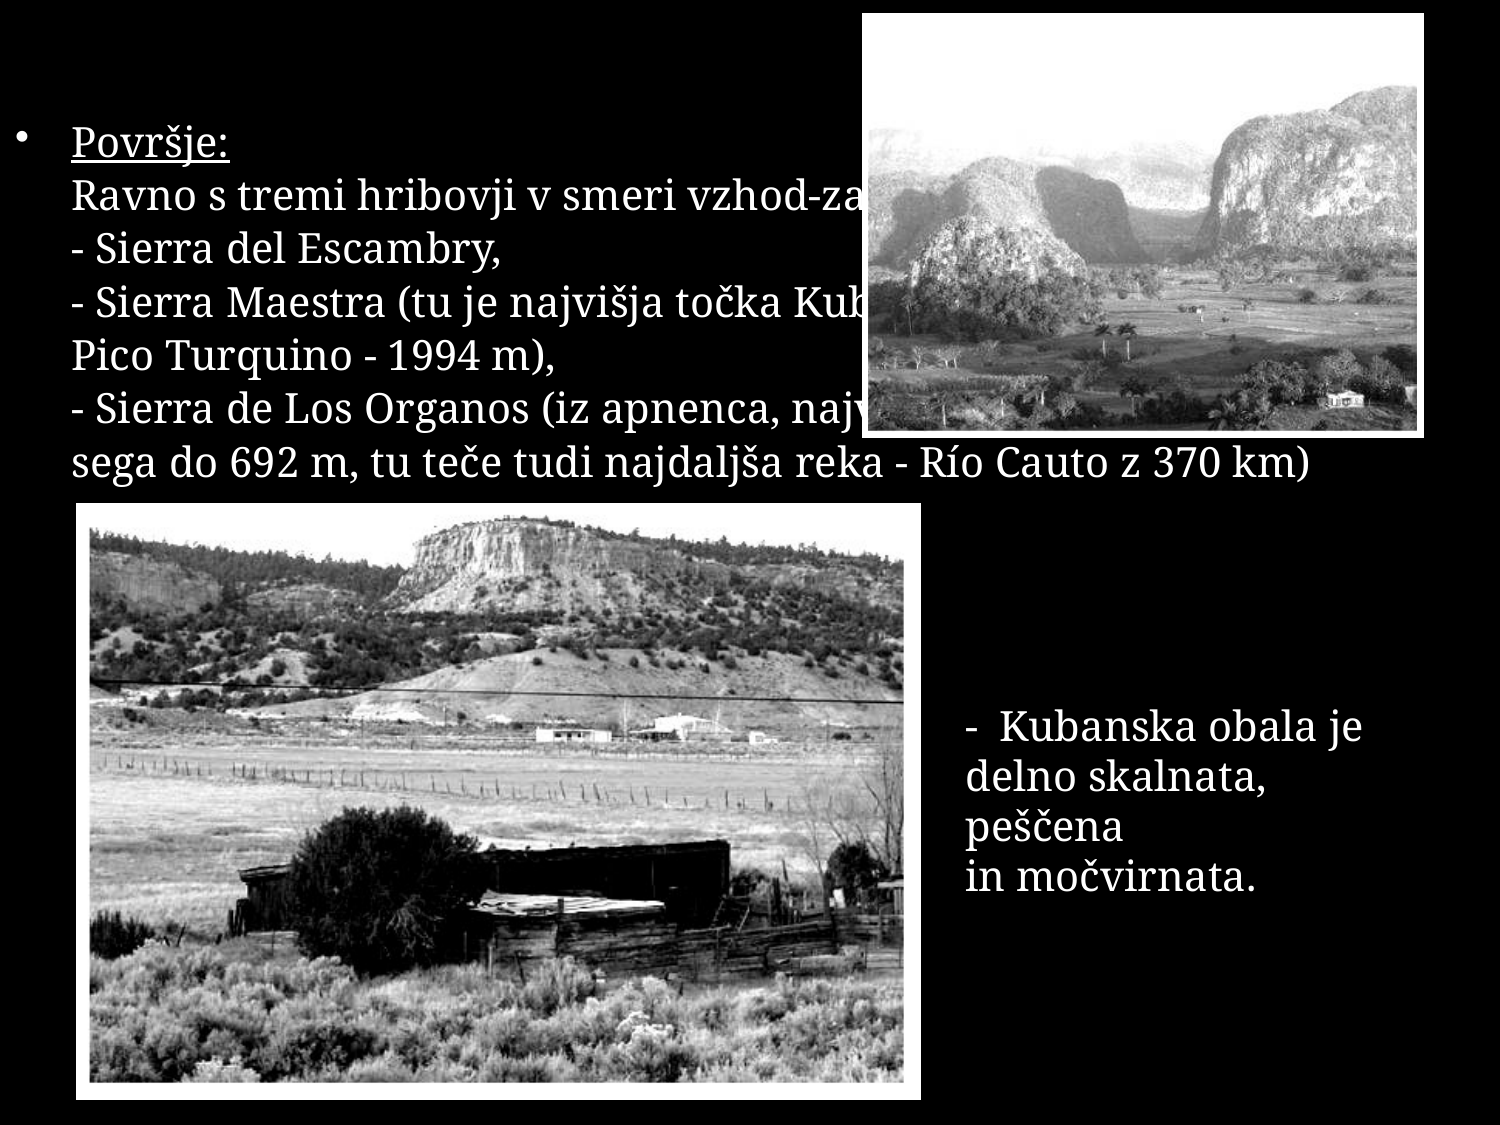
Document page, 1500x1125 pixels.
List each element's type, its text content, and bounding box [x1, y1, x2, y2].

picture [868, 19, 1418, 432]
list Površje: Ravno s tremi hribovji v smeri vzhod-zahod: - Sierra del Escambry, - Sierra Maestra (tu je najvišja točka Kube: Pico Turquino - 1994 m), - Sierra de Los Organos (iz apnenca, najvišji vrh sega do 692 m, tu teče tudi najdaljša reka - Río Cauto z 370 km) [0, 113, 1350, 1041]
picture [76, 503, 921, 1100]
text_box - Kubanska obala je delno skalnata, peščena in močvirnata. [950, 692, 1436, 979]
